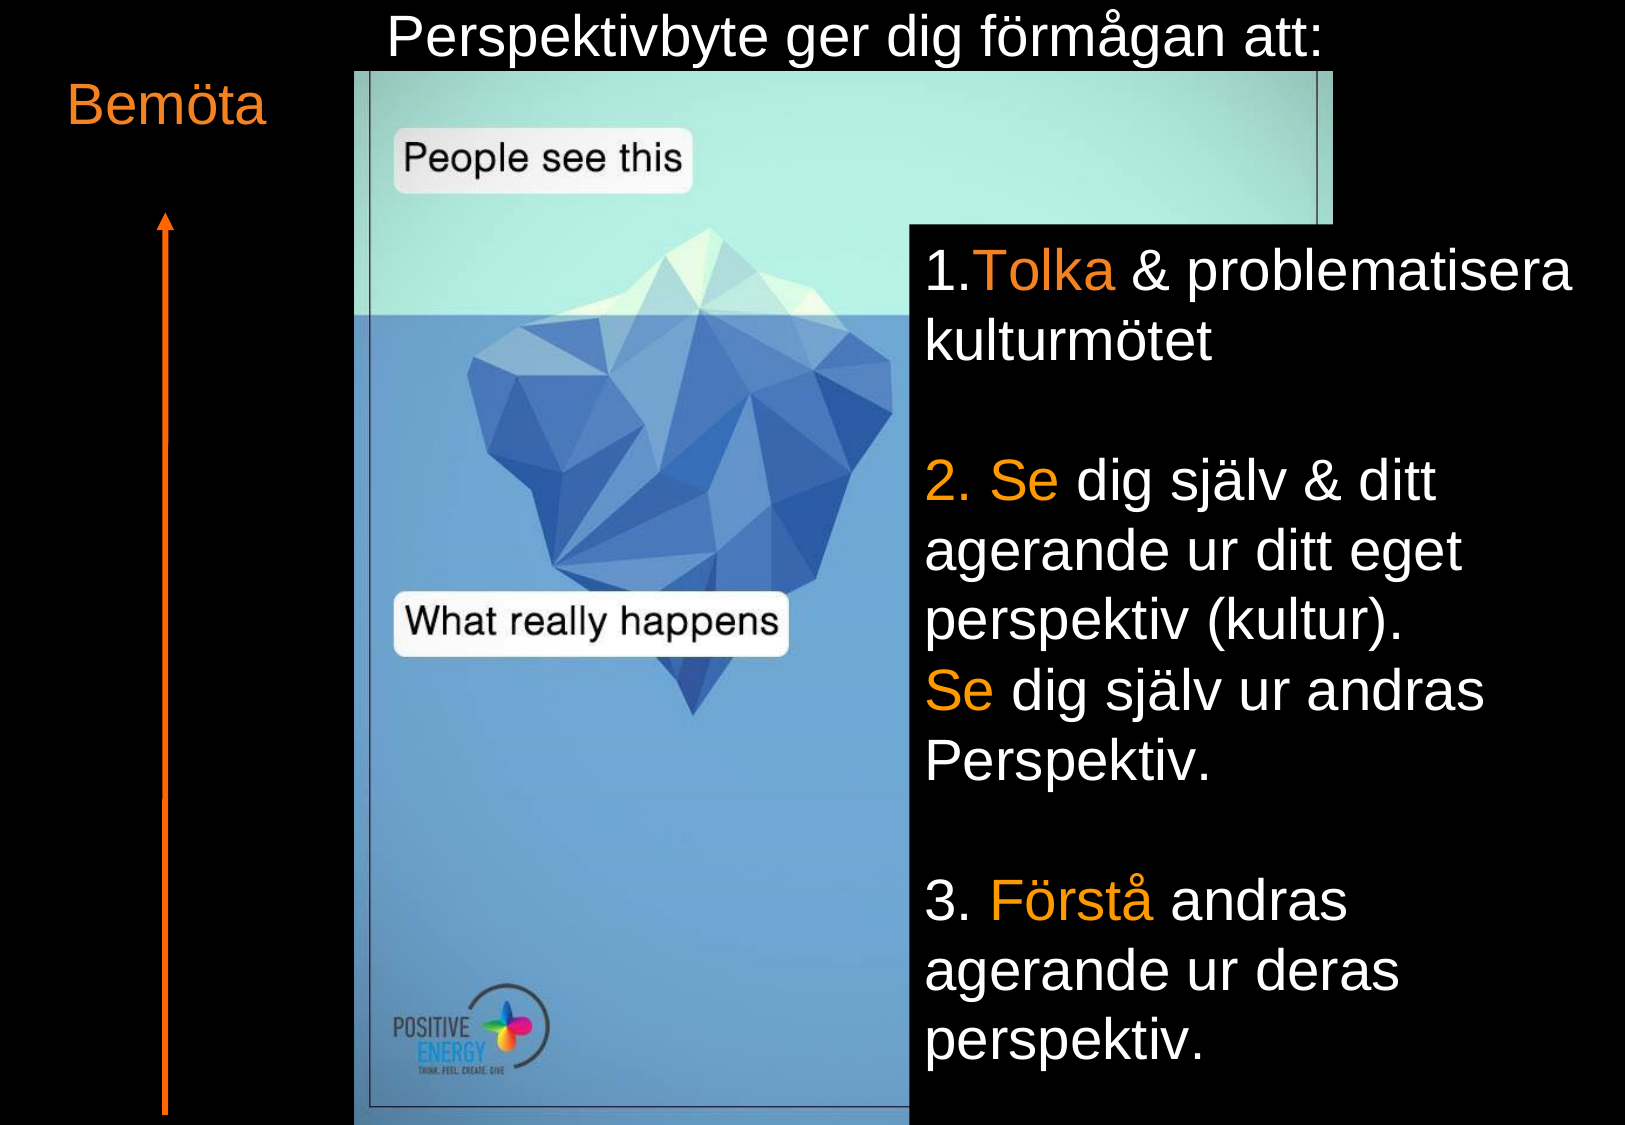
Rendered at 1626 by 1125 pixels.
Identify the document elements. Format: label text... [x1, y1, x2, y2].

text_box Bemöta [35, 59, 350, 151]
picture [354, 71, 1333, 1125]
text_box Perspektivbyte ger dig förmågan att: [307, 0, 1477, 71]
text_box 1.Tolka & problematisera kulturmötet 2. Se dig själv & ditt agerande ur ditt eget perspektiv (kultur). Se dig själv ur andras Perspektiv. 3. Förstå andras agerande ur deras perspektiv. [909, 224, 1595, 1125]
